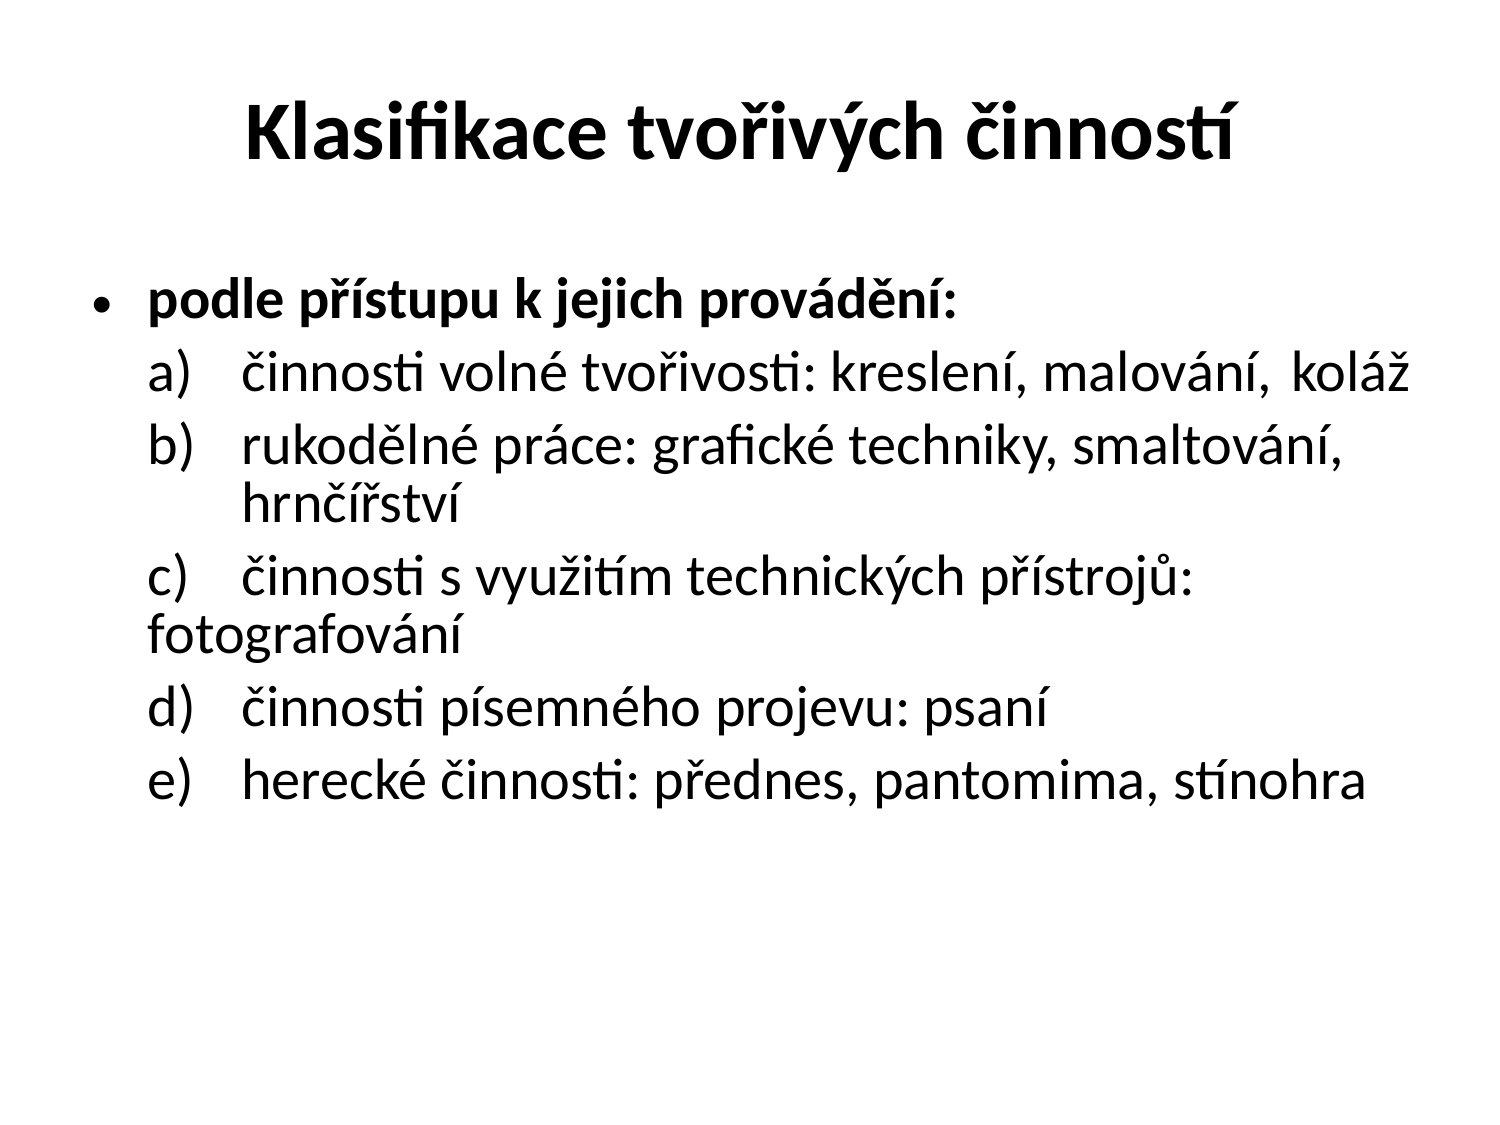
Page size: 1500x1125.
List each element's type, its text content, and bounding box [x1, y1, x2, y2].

list podle přístupu k jejich provádění: a) činnosti volné tvořivosti: kreslení, malování, koláž b) rukodělné práce: grafické techniky, smaltování, hrnčířství c) činnosti s využitím technických přístrojů: fotografování d) činnosti písemného projevu: psaní e) herecké činnosti: přednes, pantomima, stínohra [76, 267, 1427, 1010]
title Klasifikace tvořivých činností [75, 45, 1426, 233]
